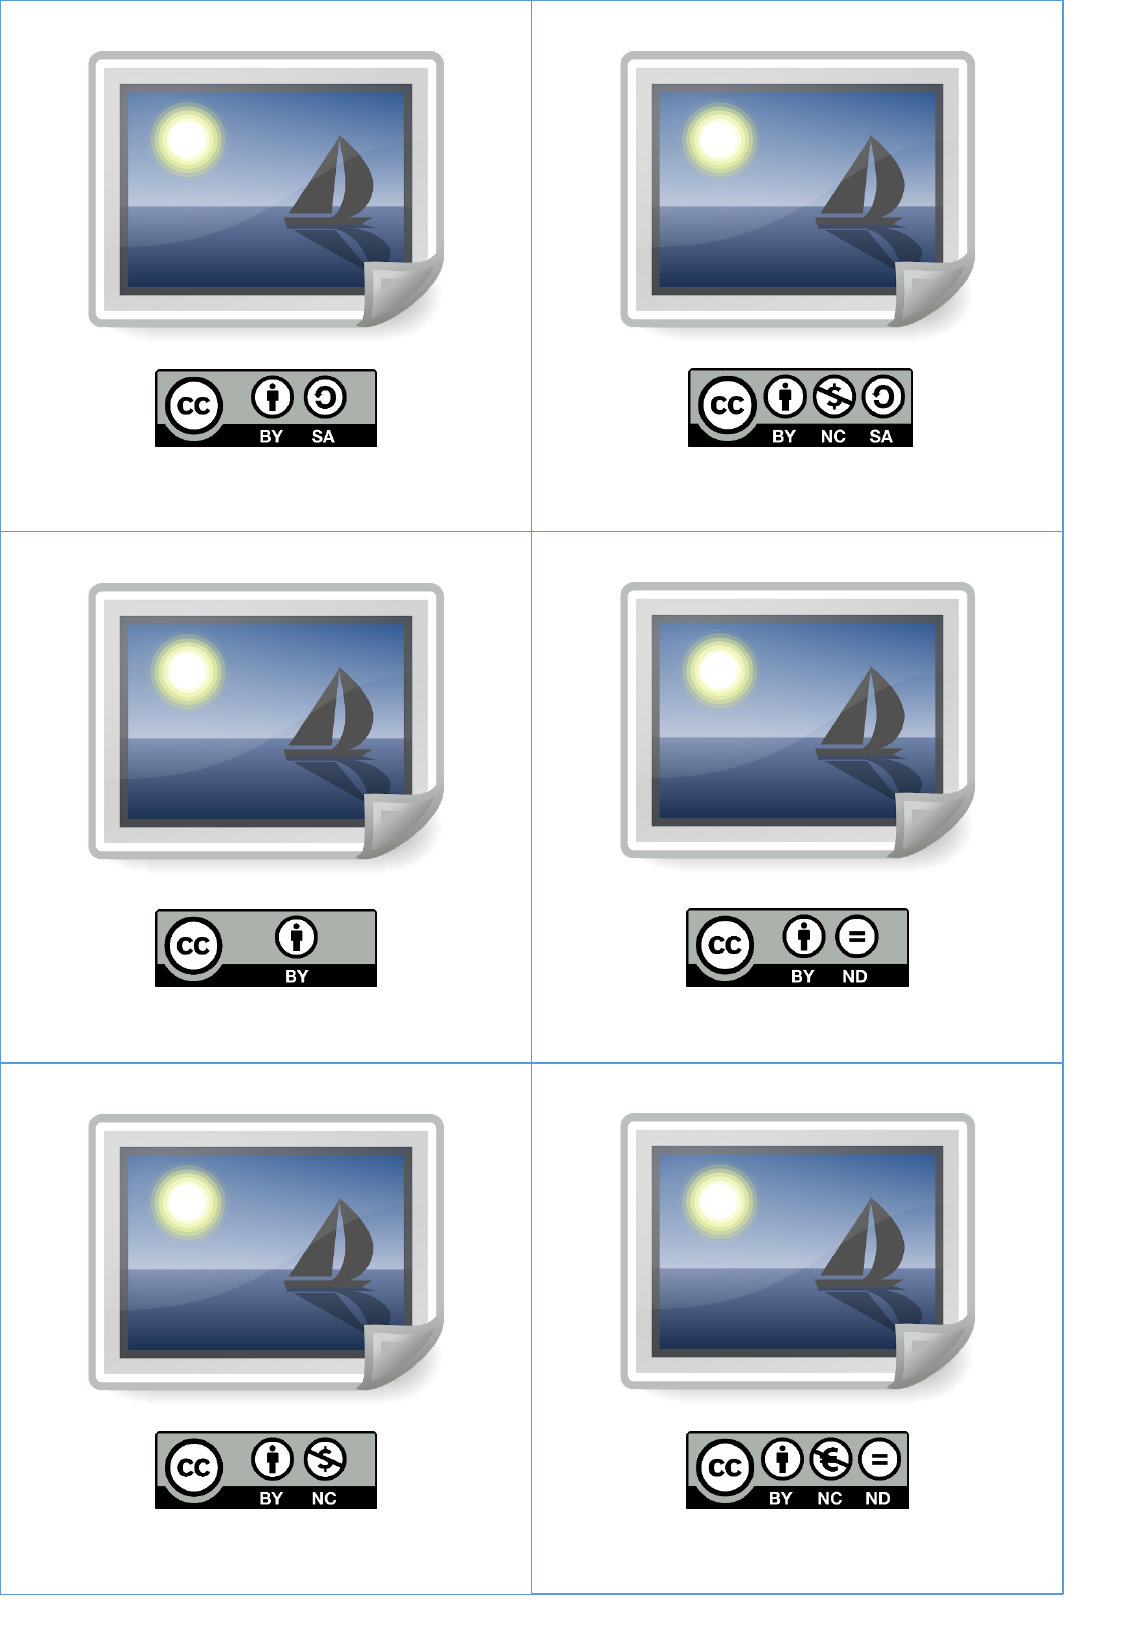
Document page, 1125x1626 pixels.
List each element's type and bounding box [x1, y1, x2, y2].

picture [619, 582, 976, 874]
picture [688, 368, 913, 448]
picture [155, 369, 377, 448]
picture [686, 908, 909, 987]
picture [686, 1431, 909, 1509]
picture [155, 1431, 377, 1509]
picture [87, 1114, 445, 1406]
picture [155, 909, 377, 987]
picture [87, 583, 445, 875]
picture [619, 51, 976, 343]
picture [87, 51, 445, 343]
picture [619, 1113, 976, 1405]
